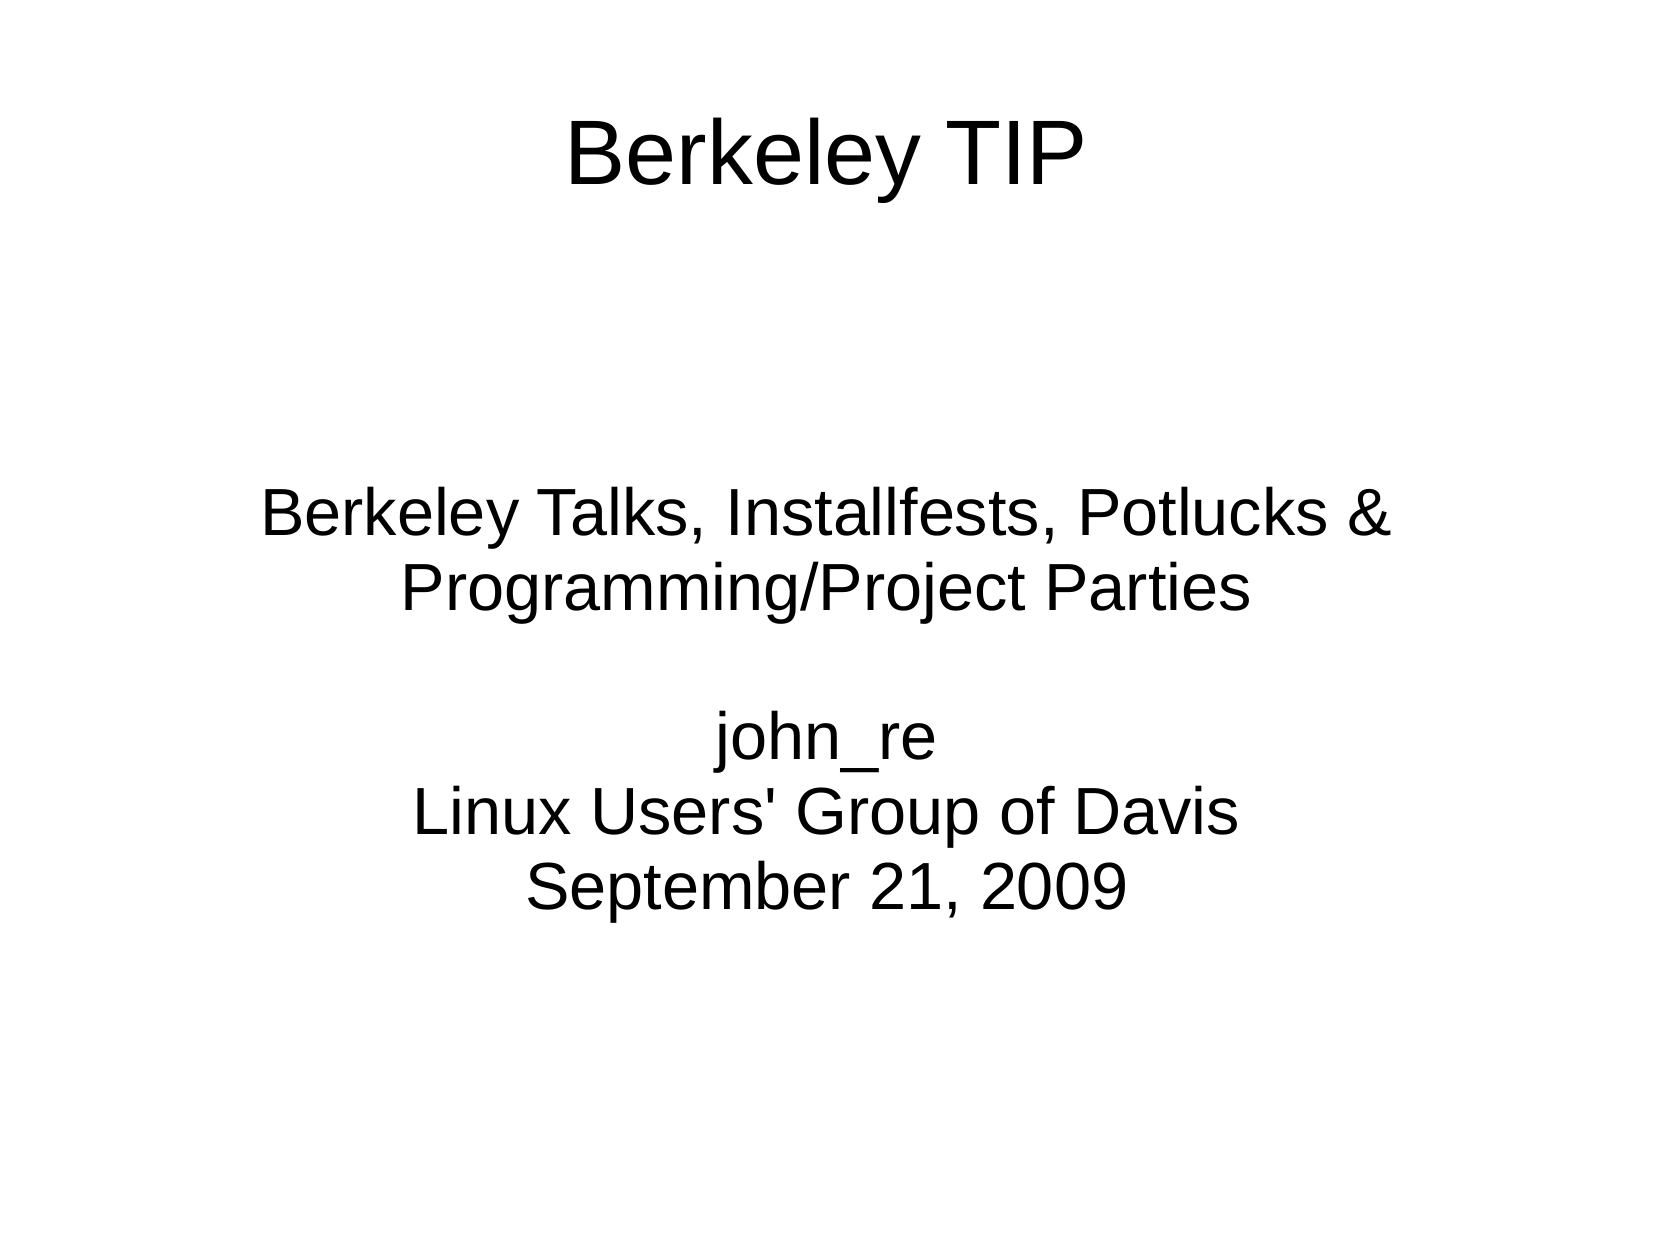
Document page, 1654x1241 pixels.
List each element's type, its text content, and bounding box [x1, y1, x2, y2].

subtitle Berkeley Talks, Installfests, Potlucks & Programming/Project Parties john_re Linux Users' Group of Davis September 21, 2009 [82, 297, 1571, 1102]
title Berkeley TIP [82, 56, 1571, 250]
